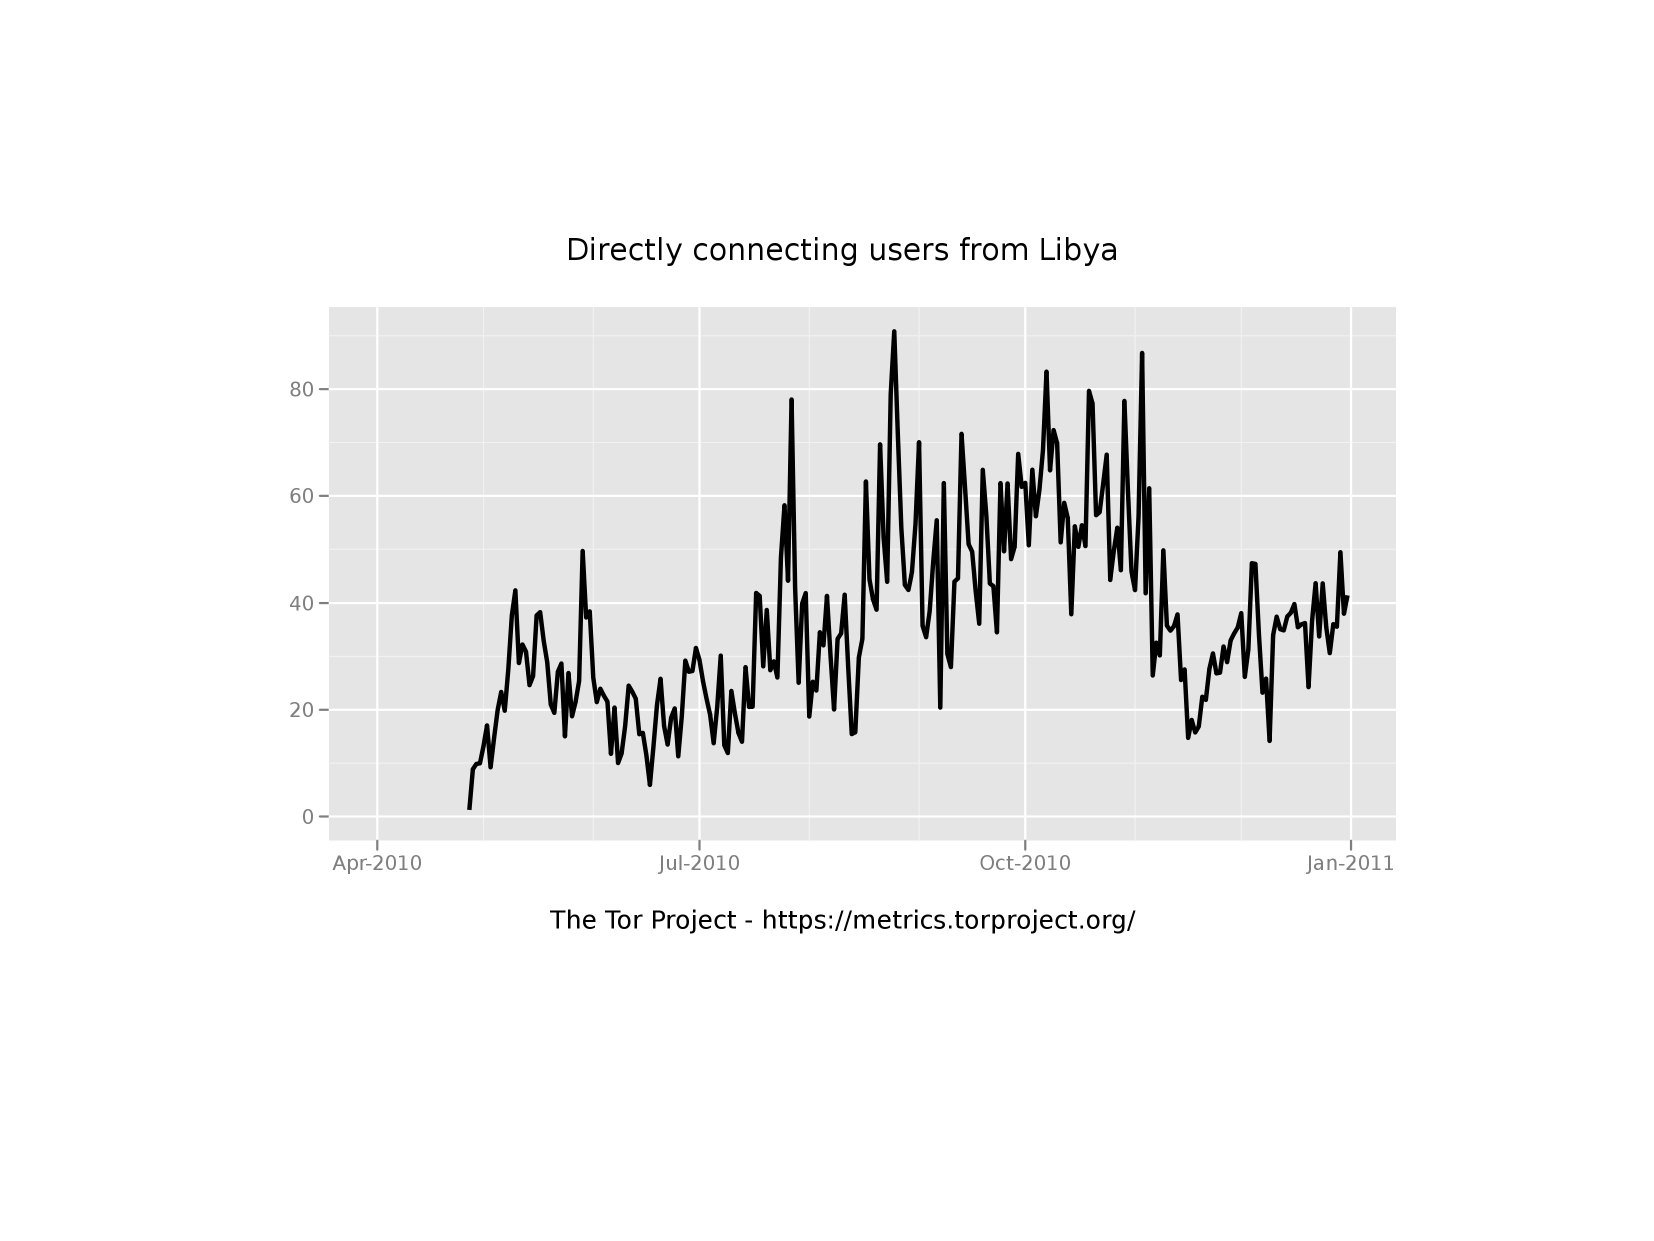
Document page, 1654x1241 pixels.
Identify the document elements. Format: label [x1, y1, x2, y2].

picture [241, 200, 1441, 951]
